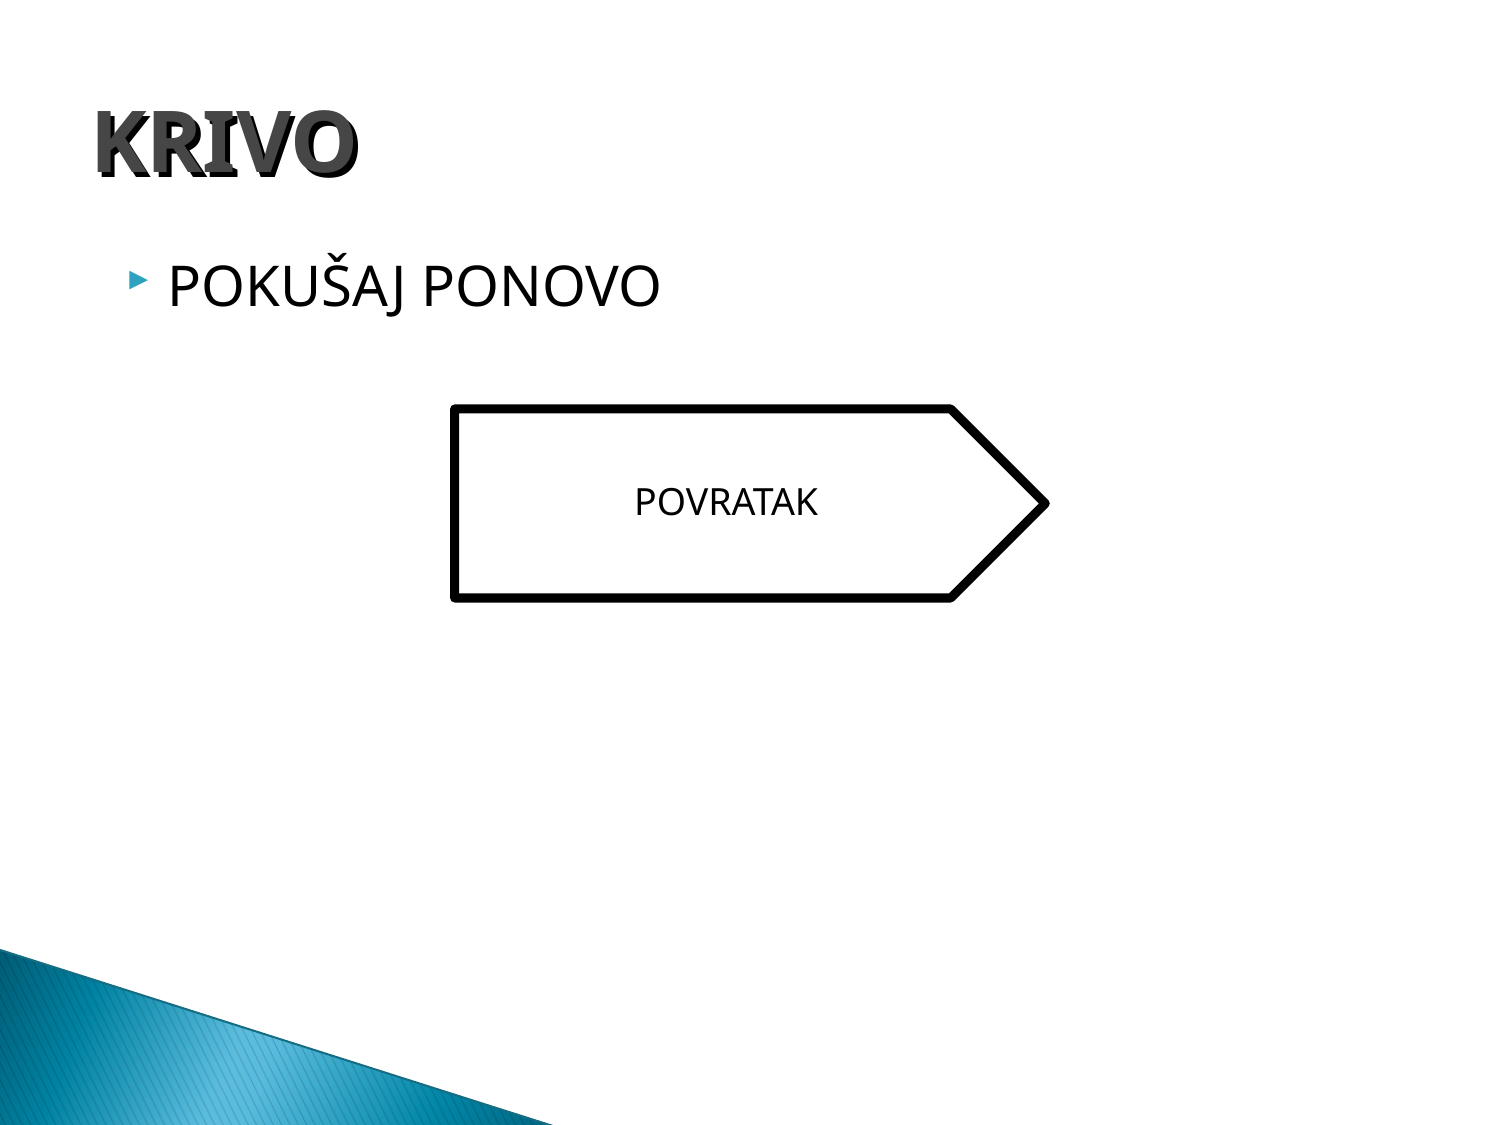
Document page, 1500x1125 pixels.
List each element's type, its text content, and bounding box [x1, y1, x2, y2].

text_box POVRATAK [454, 408, 1046, 598]
title KRIVO [75, 45, 1426, 233]
list POKUŠAJ PONOVO [75, 243, 1426, 986]
